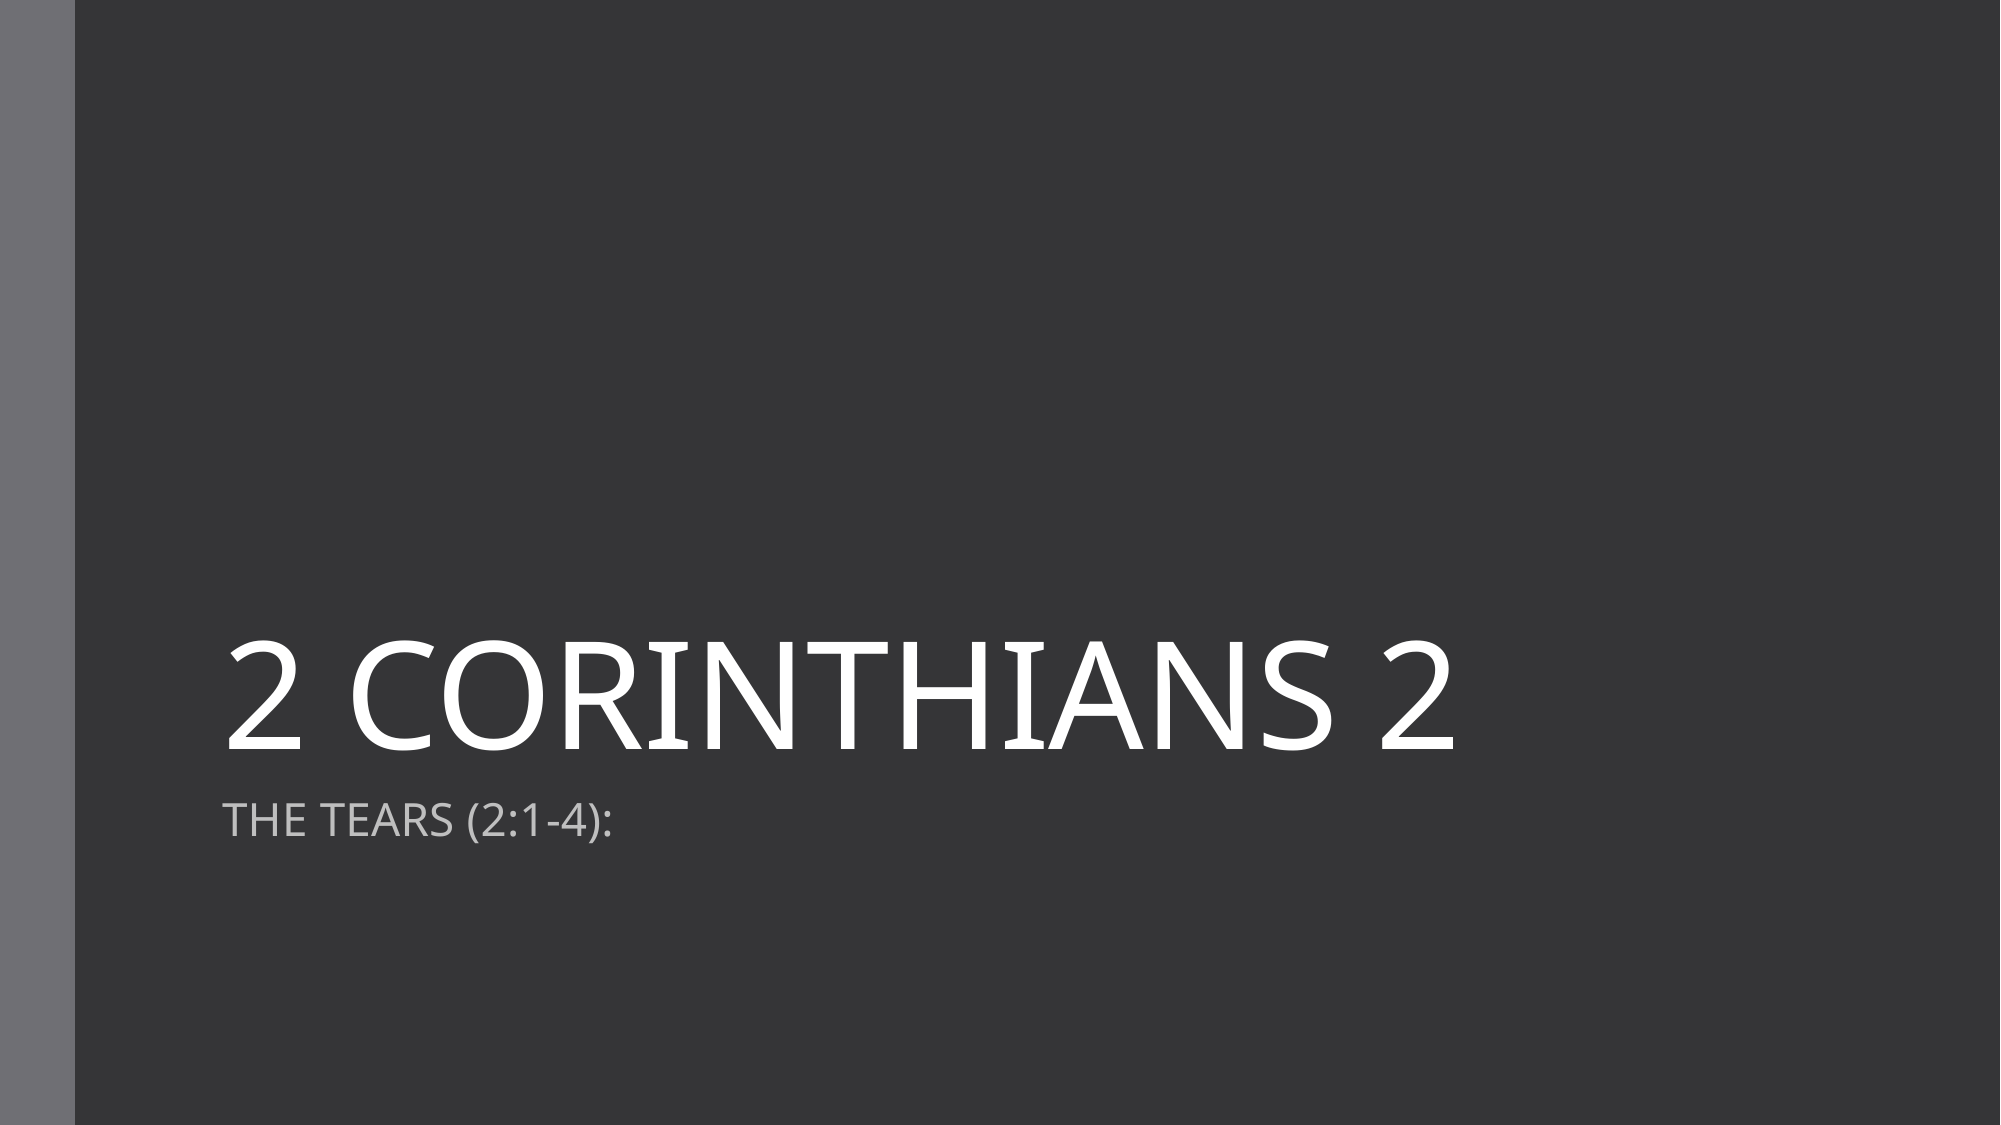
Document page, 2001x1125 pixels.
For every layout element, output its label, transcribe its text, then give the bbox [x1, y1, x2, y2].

subtitle THE TEARS (2:1-4): [206, 787, 1752, 1066]
title 2 CORINTHIANS 2 [206, 124, 1752, 787]
